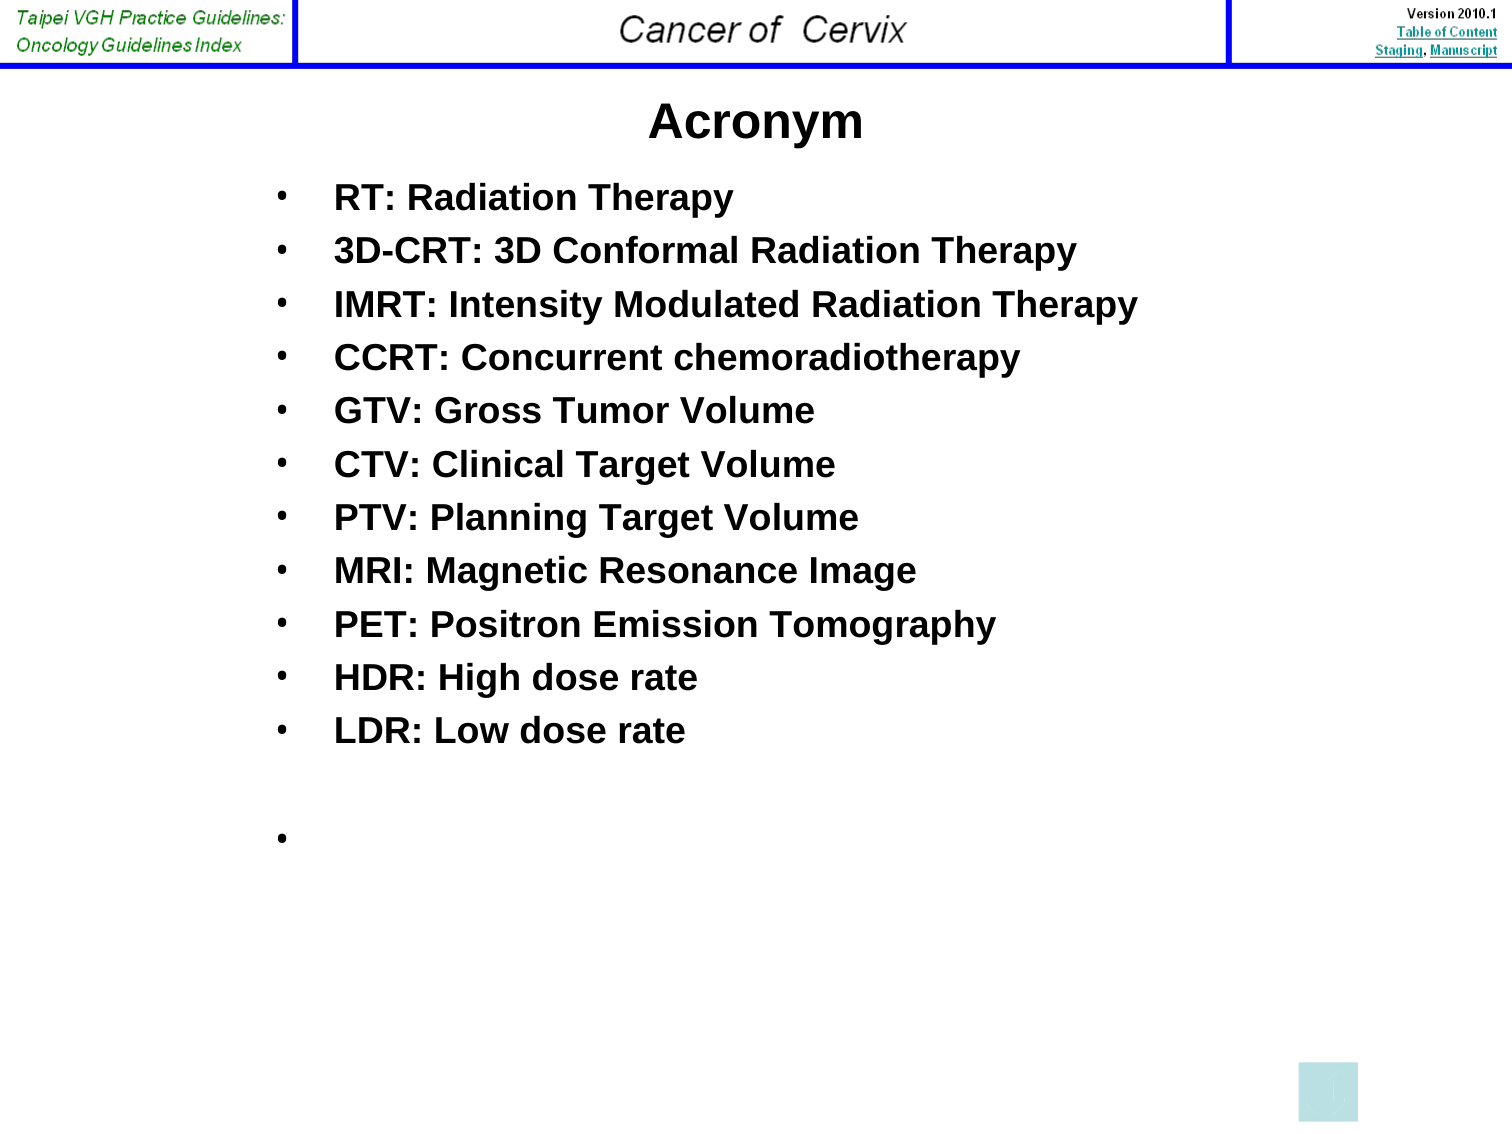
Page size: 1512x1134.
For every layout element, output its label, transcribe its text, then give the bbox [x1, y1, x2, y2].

title Acronym [0, 70, 1512, 166]
list RT: Radiation Therapy 3D-CRT: 3D Conformal Radiation Therapy IMRT: Intensity Modulated Radiation Therapy CCRT: Concurrent chemoradiotherapy GTV: Gross Tumor Volume CTV: Clinical Target Volume PTV: Planning Target Volume MRI: Magnetic Resonance Image PET: Positron Emission Tomography HDR: High dose rate LDR: Low dose rate [259, 165, 1512, 1052]
